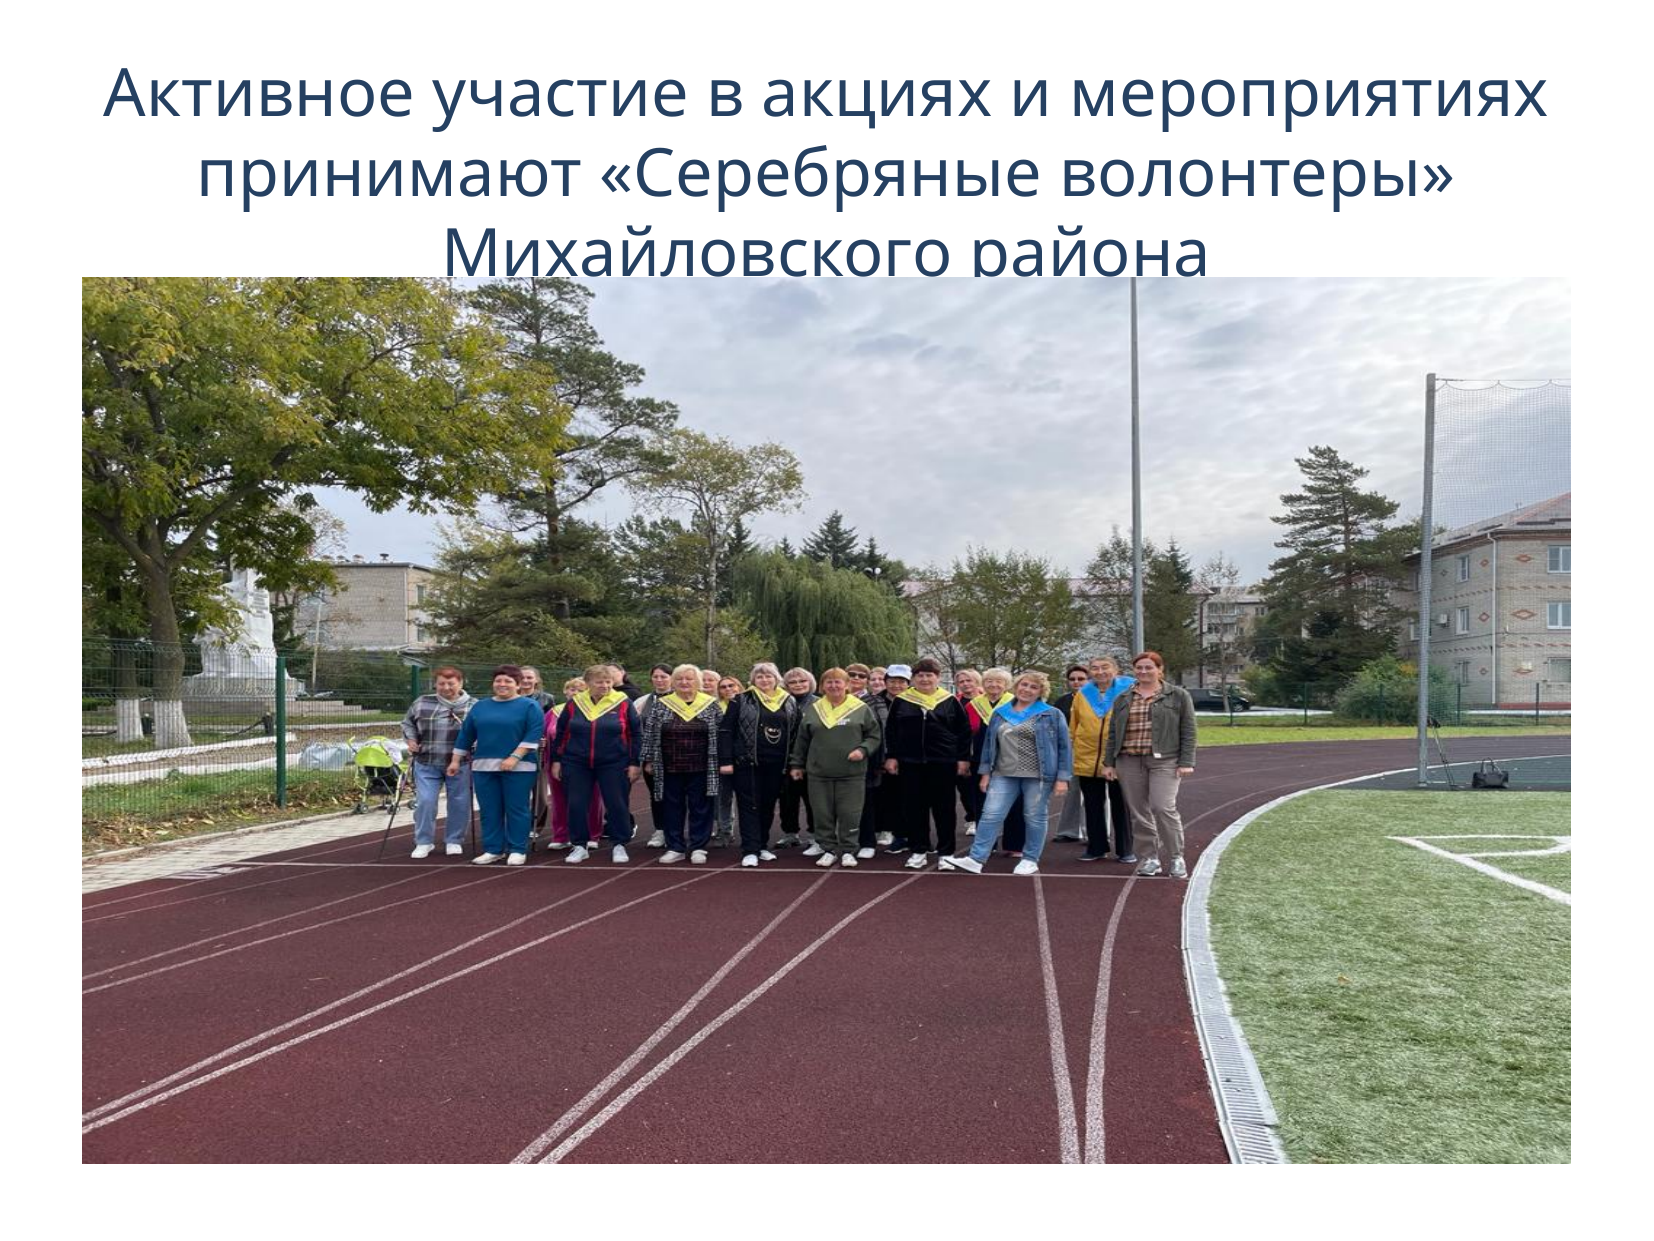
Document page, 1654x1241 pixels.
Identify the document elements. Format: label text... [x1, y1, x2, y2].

picture [82, 277, 1571, 1164]
title Активное участие в акциях и мероприятиях принимают «Серебряные волонтеры» Михайловского района Акция «10000 шагов» [82, 49, 1571, 257]
